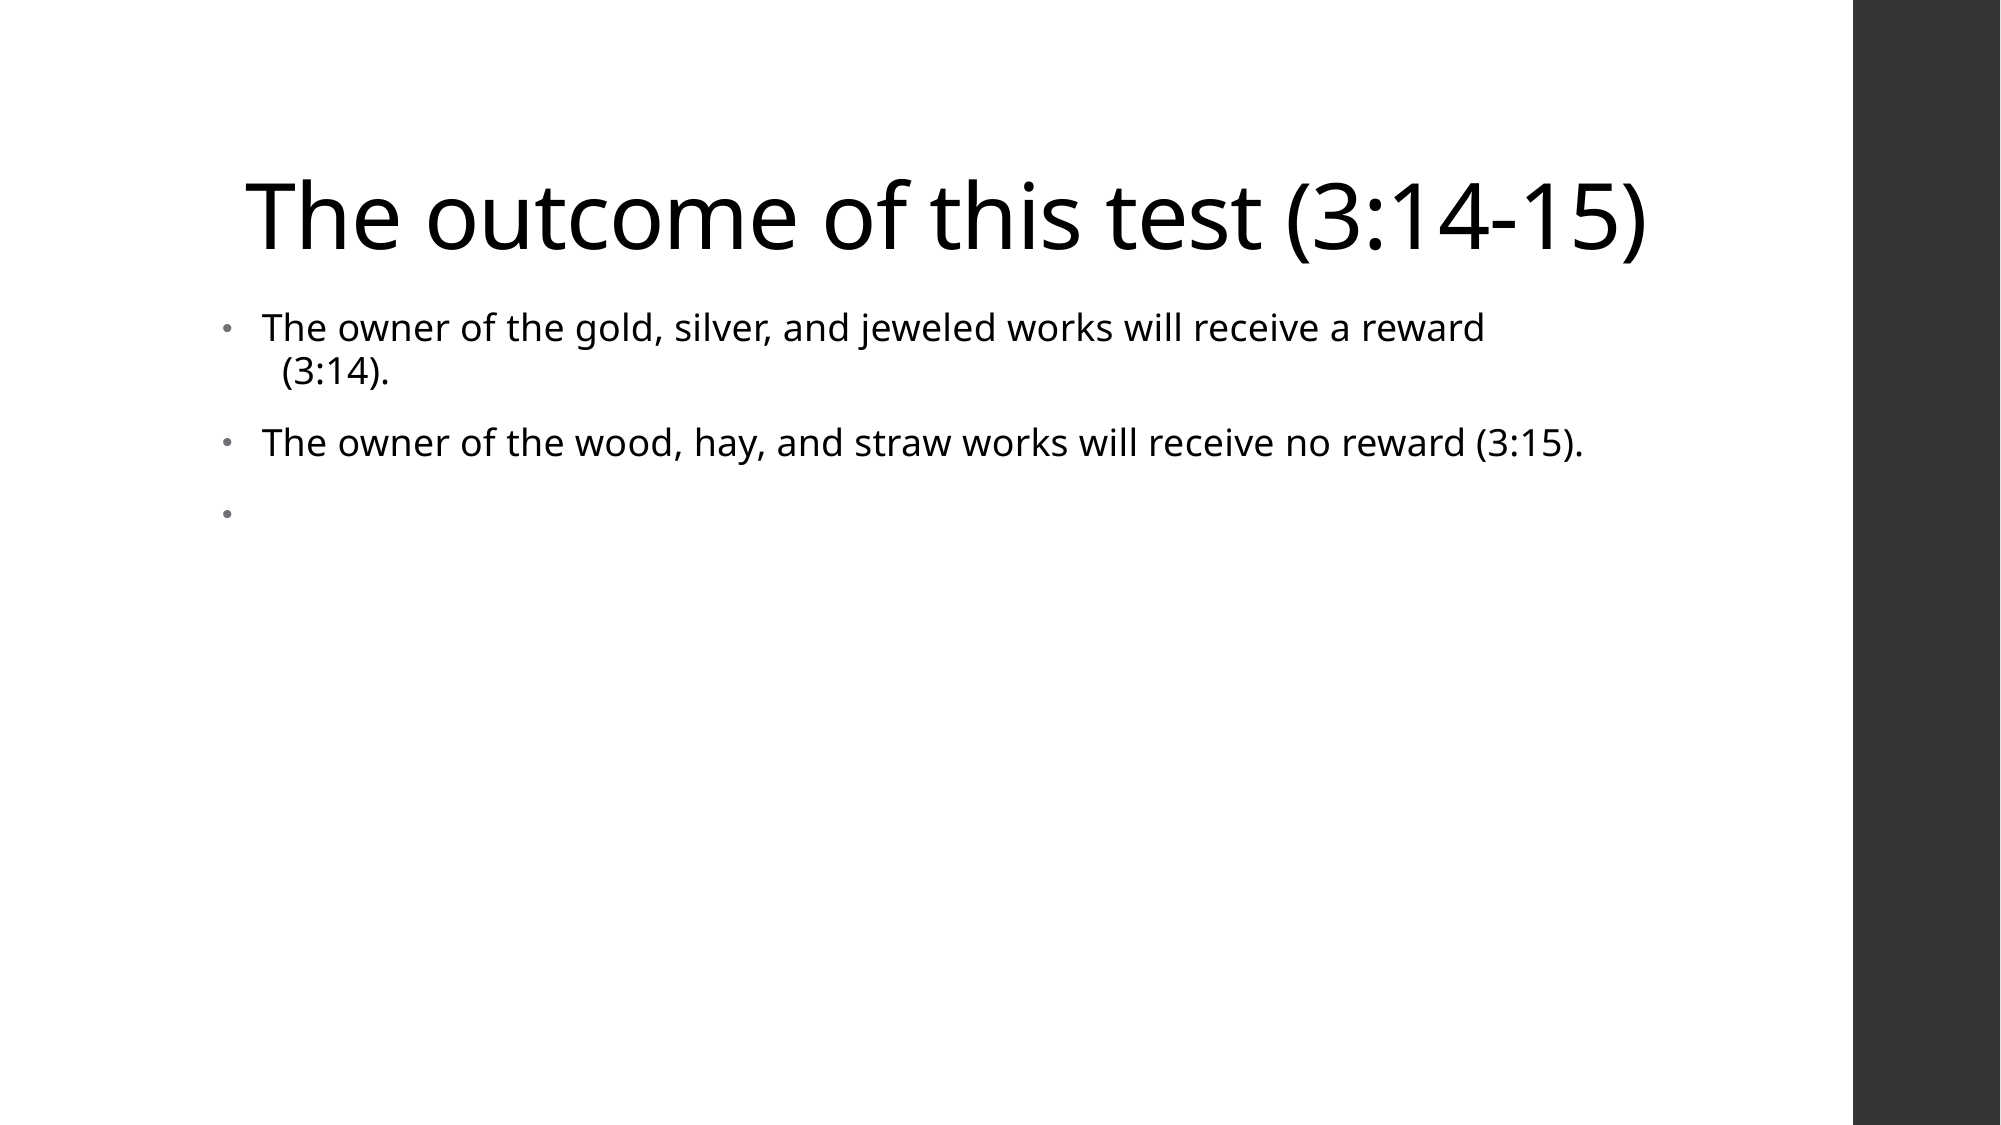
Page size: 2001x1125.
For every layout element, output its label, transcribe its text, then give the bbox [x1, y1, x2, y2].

list The owner of the gold, silver, and jeweled works will receive a reward (3:14). The owner of the wood, hay, and straw works will receive no reward (3:15). [206, 299, 1617, 1014]
title The outcome of this test (3:14-15) [206, 60, 1797, 278]
